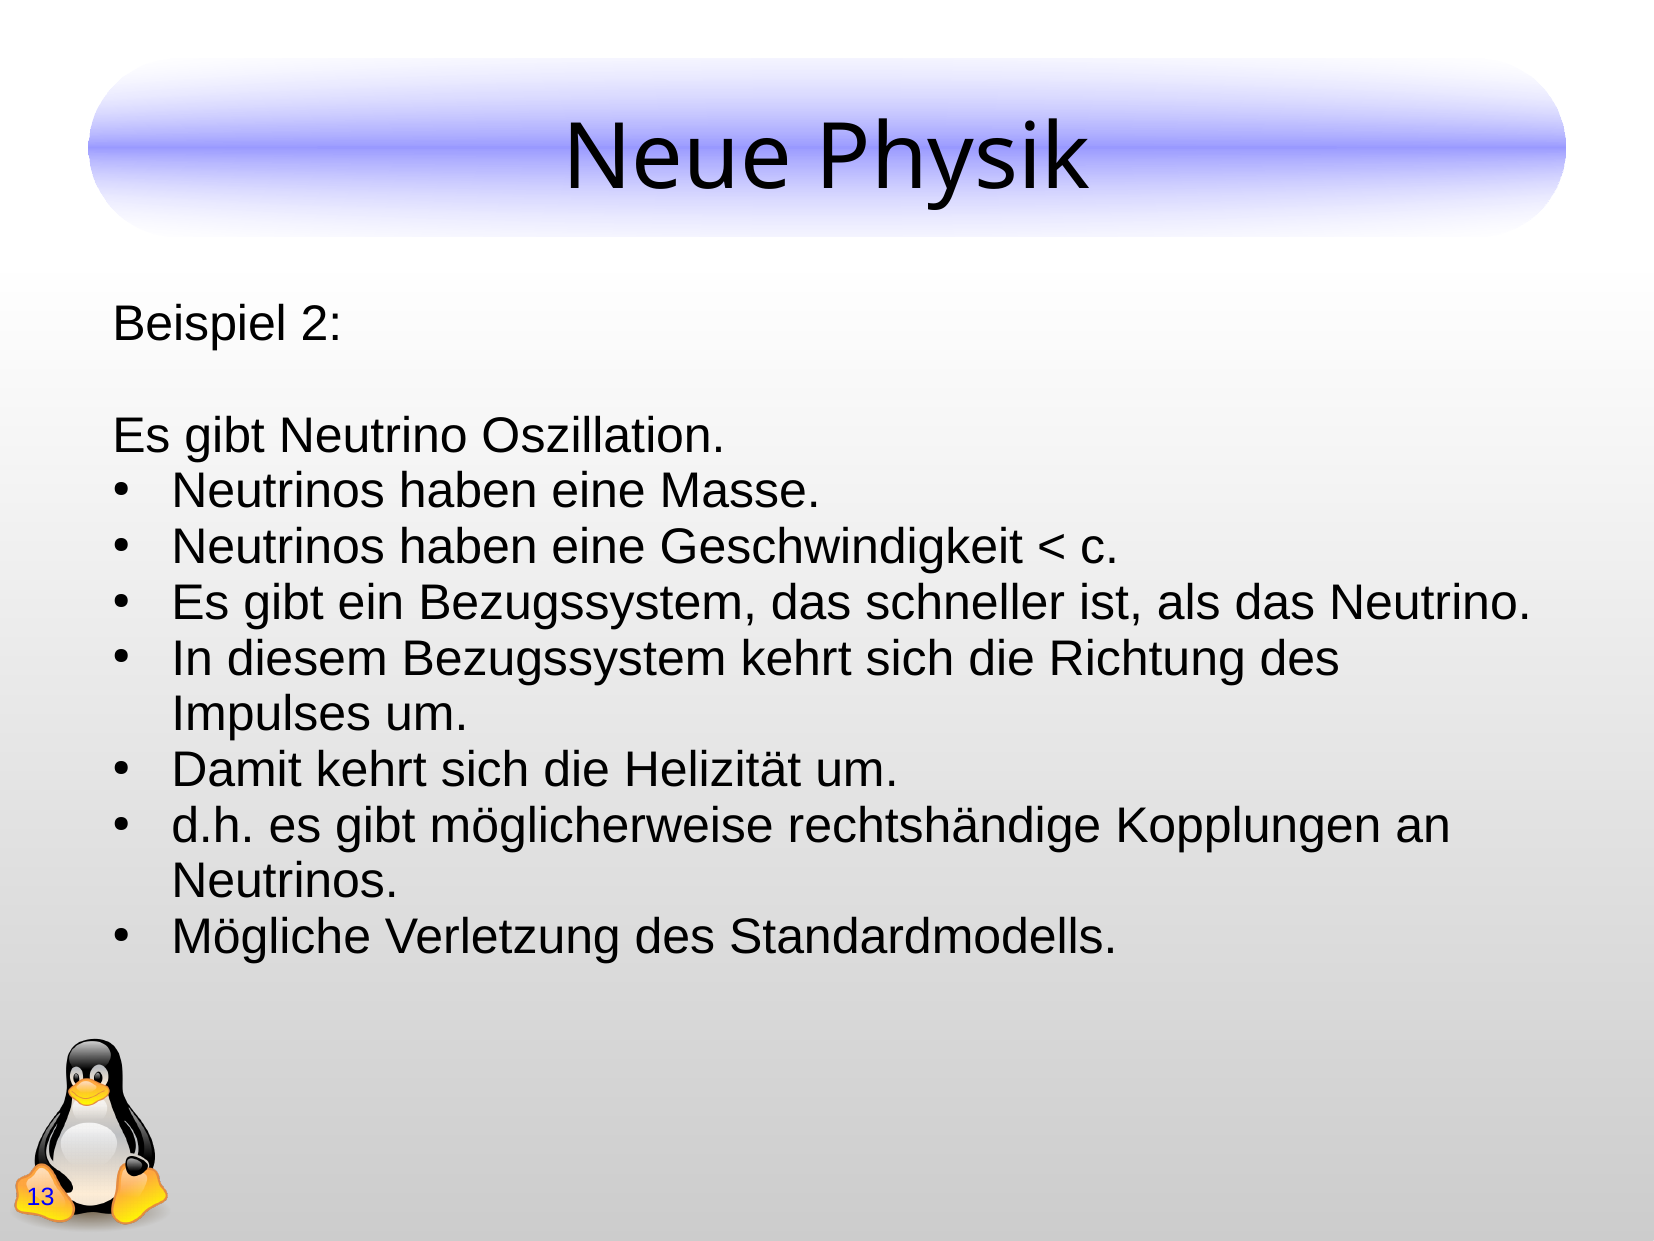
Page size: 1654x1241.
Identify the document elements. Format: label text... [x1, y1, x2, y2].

title Neue Physik [82, 56, 1571, 250]
picture [2, 1030, 178, 1241]
text_box Beispiel 2: Es gibt Neutrino Oszillation. Neutrinos haben eine Masse. Neutrinos haben eine Geschwindigkeit < c. Es gibt ein Bezugssystem, das schneller ist, als das Neutrino. In diesem Bezugssystem kehrt sich die Richtung des Impulses um. Damit kehrt sich die Helizität um. d.h. es gibt möglicherweise rechtshändige Kopplungen an Neutrinos. Mögliche Verletzung des Standardmodells. [112, 295, 1536, 965]
